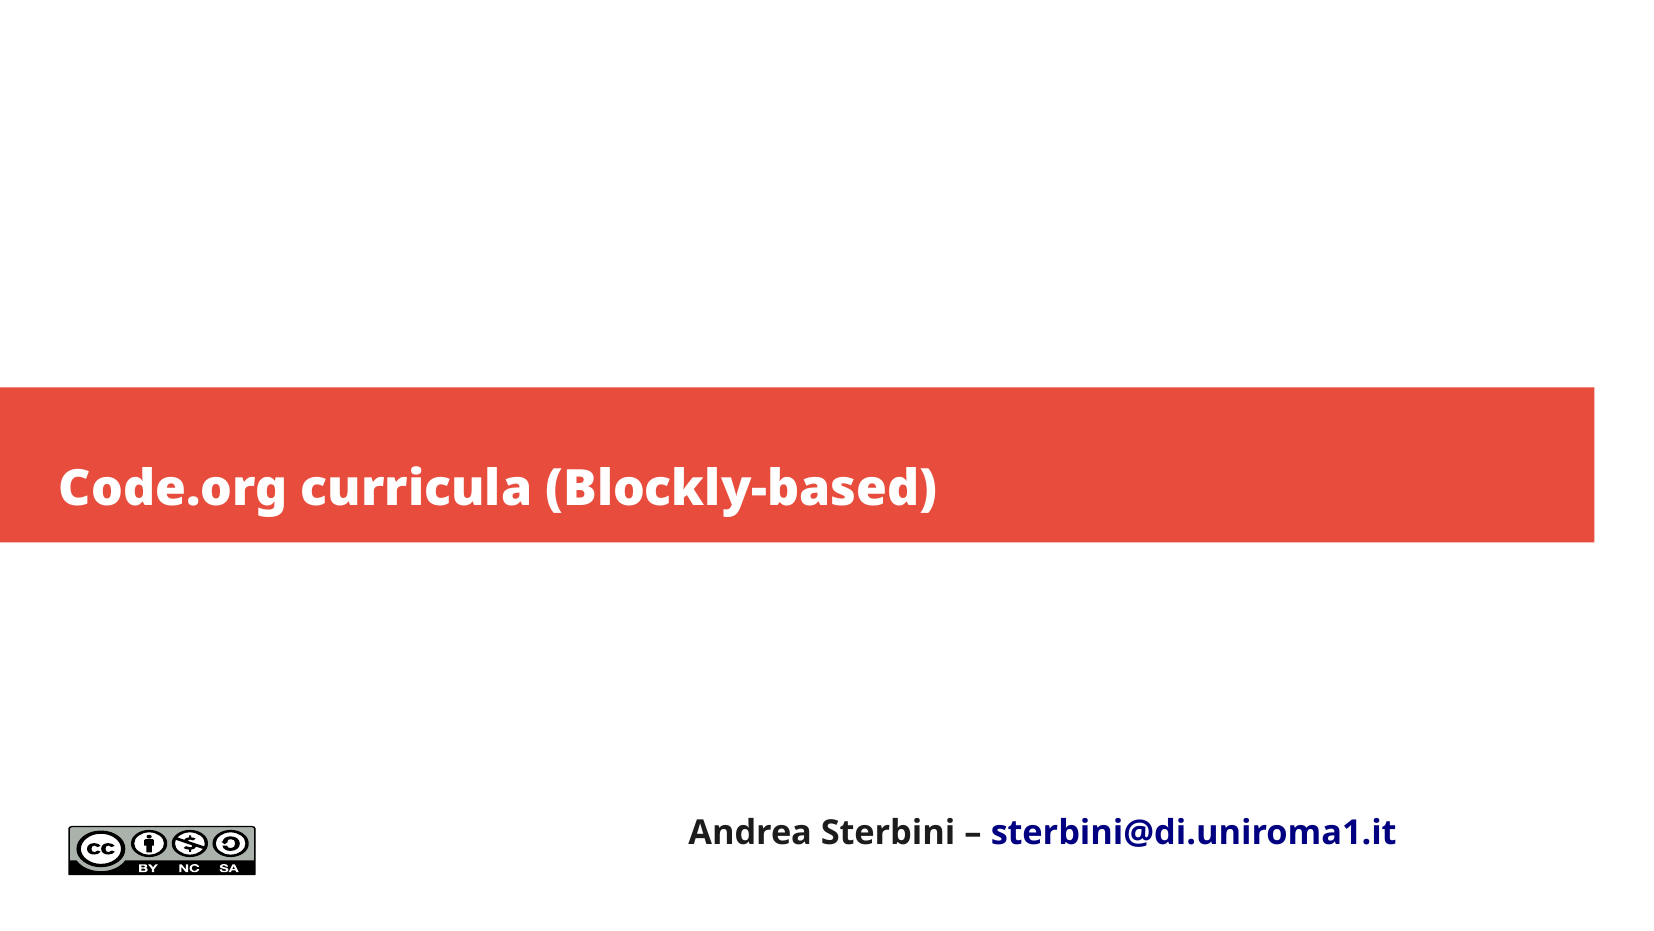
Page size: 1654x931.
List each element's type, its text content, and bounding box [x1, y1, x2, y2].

subtitle Andrea Sterbini – sterbini@di.uniroma1.it [70, 575, 1595, 886]
title Code.org curricula (Blockly-based) [59, 409, 1595, 521]
picture [68, 825, 256, 876]
